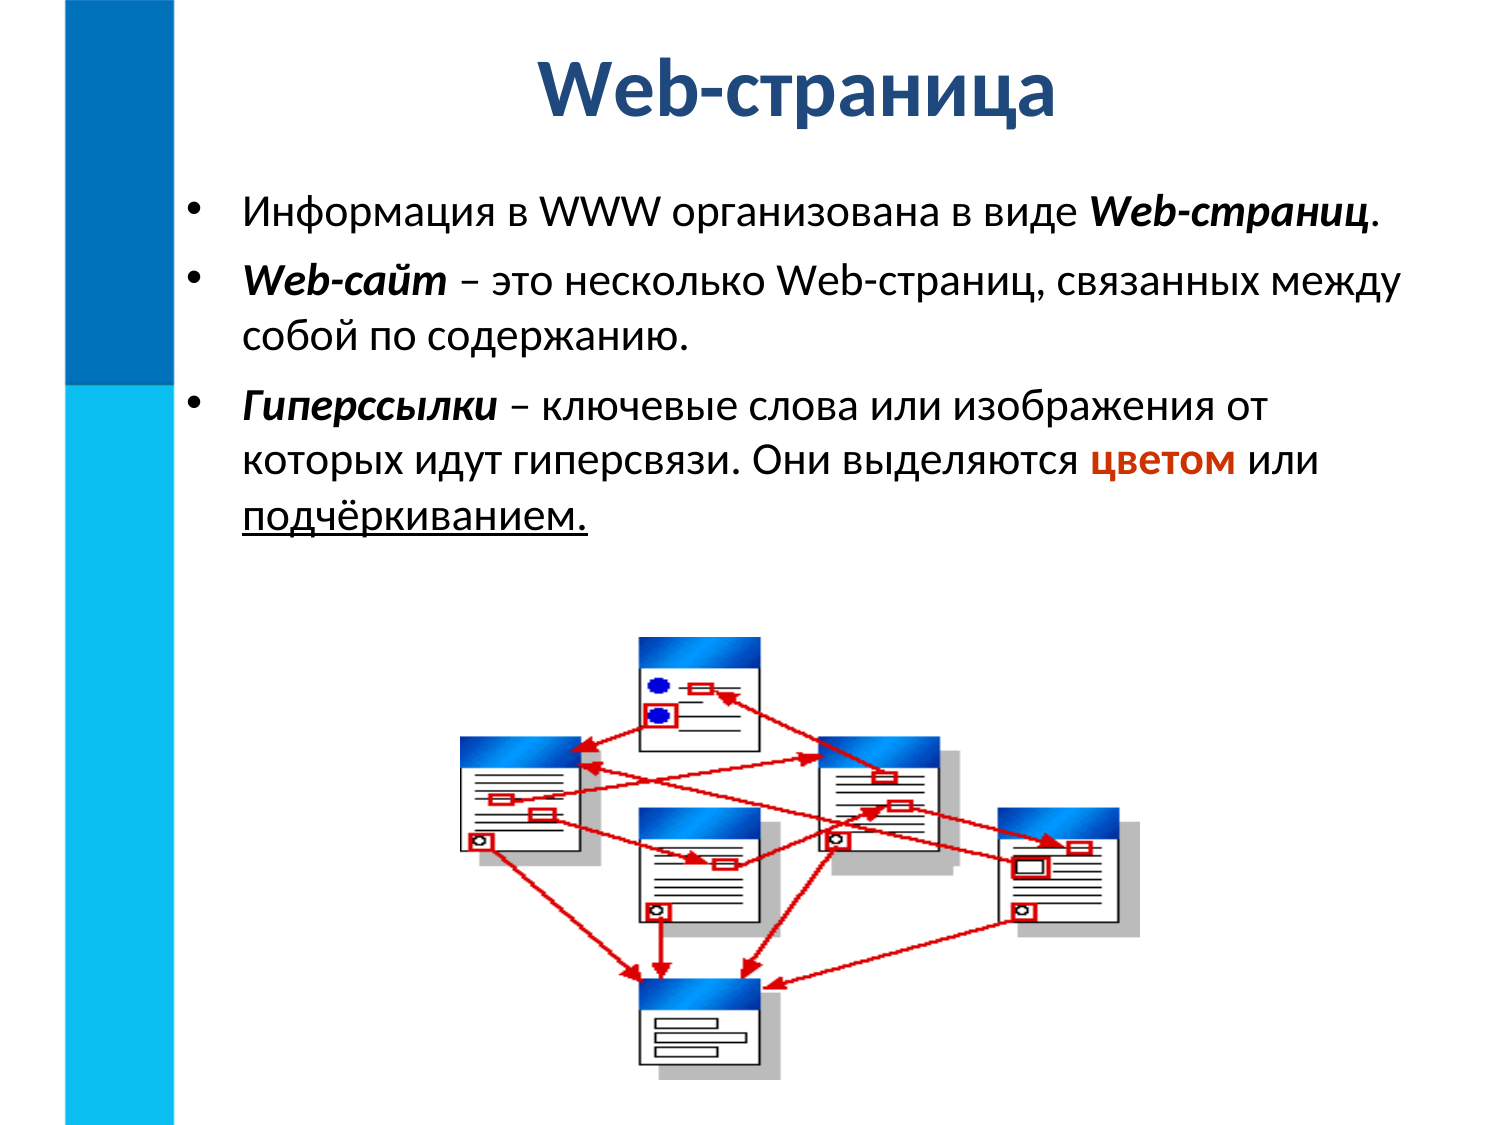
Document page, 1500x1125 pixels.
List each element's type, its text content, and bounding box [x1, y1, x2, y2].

text_box Информация в WWW организована в виде Web-страниц. Web-сайт – это несколько Web-страниц, связанных между собой по содержанию. Гиперссылки – ключевые слова или изображения от которых идут гиперсвязи. Они выделяются цветом или подчёркиванием. [171, 172, 1426, 1005]
picture [0, 0, 1500, 1125]
text_box Web-страница [171, 30, 1426, 135]
